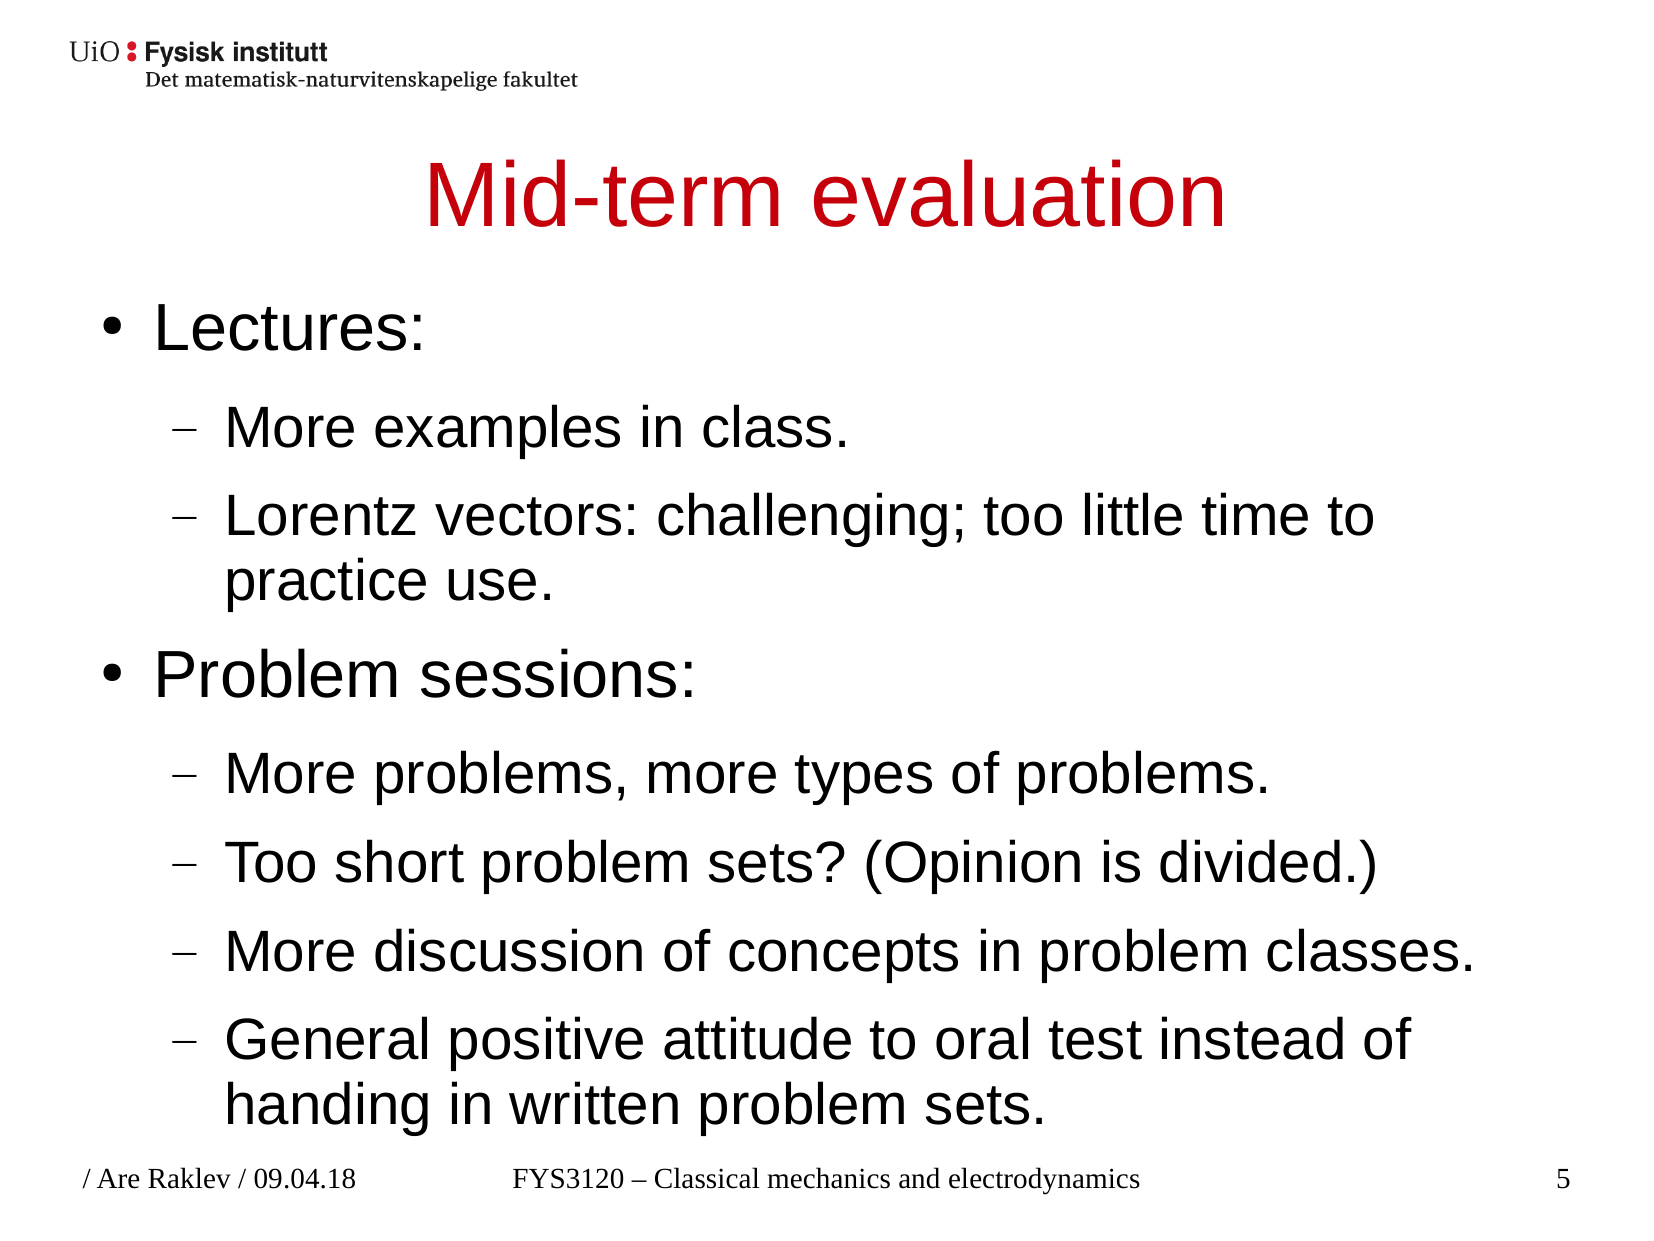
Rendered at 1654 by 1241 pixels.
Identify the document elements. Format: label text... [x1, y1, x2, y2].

list Lectures: More examples in class. Lorentz vectors: challenging; too little time to practice use. Problem sessions: More problems, more types of problems. Too short problem sets? (Opinion is divided.) More discussion of concepts in problem classes. General positive attitude to oral test instead of handing in written problem sets. [82, 290, 1571, 1138]
picture [68, 37, 581, 93]
title Mid-term evaluation [82, 90, 1571, 290]
